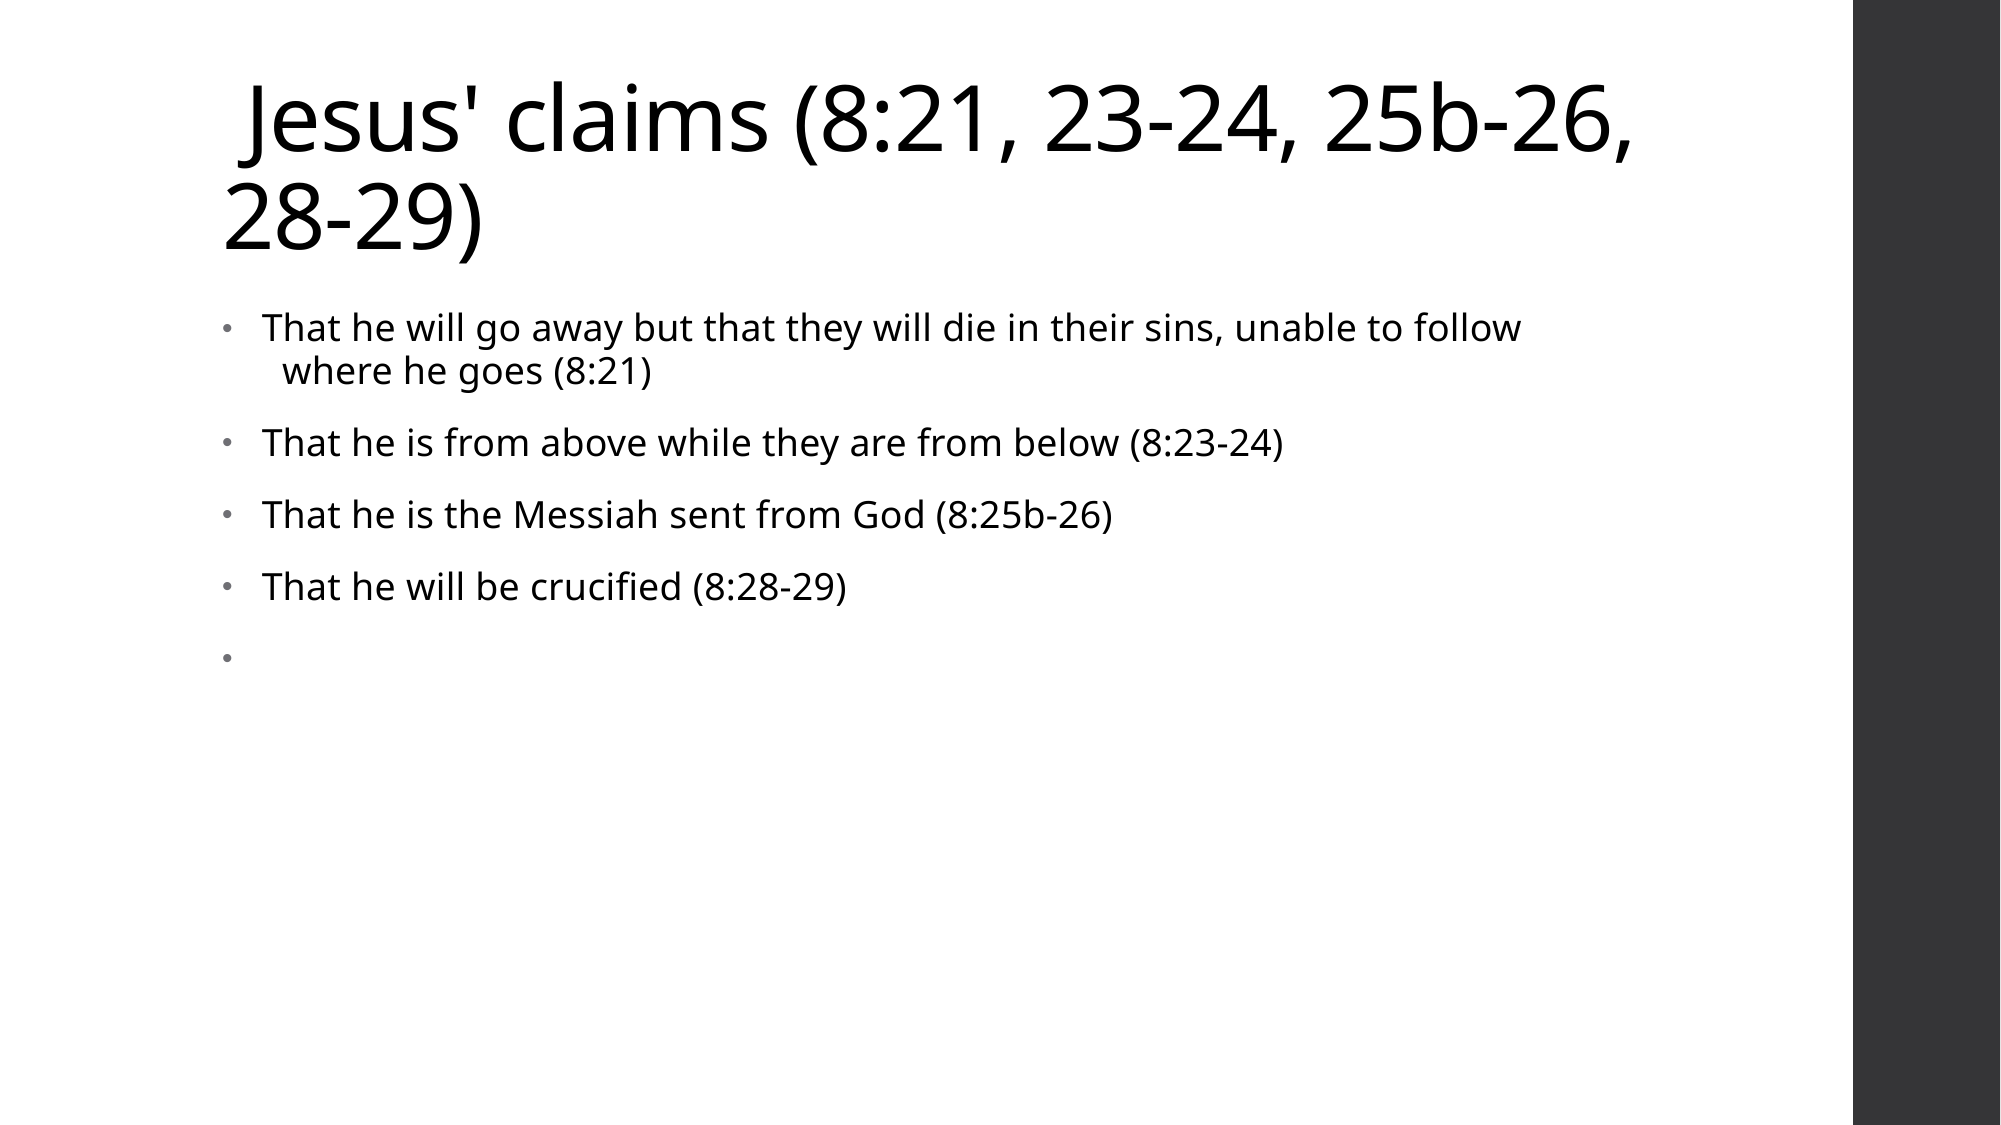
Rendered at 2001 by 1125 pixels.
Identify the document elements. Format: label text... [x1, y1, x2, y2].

list That he will go away but that they will die in their sins, unable to follow where he goes (8:21) That he is from above while they are from below (8:23-24) That he is the Messiah sent from God (8:25b-26) That he will be crucified (8:28-29) [206, 299, 1617, 1014]
title Jesus' claims (8:21, 23-24, 25b-26, 28-29) [206, 60, 1797, 278]
